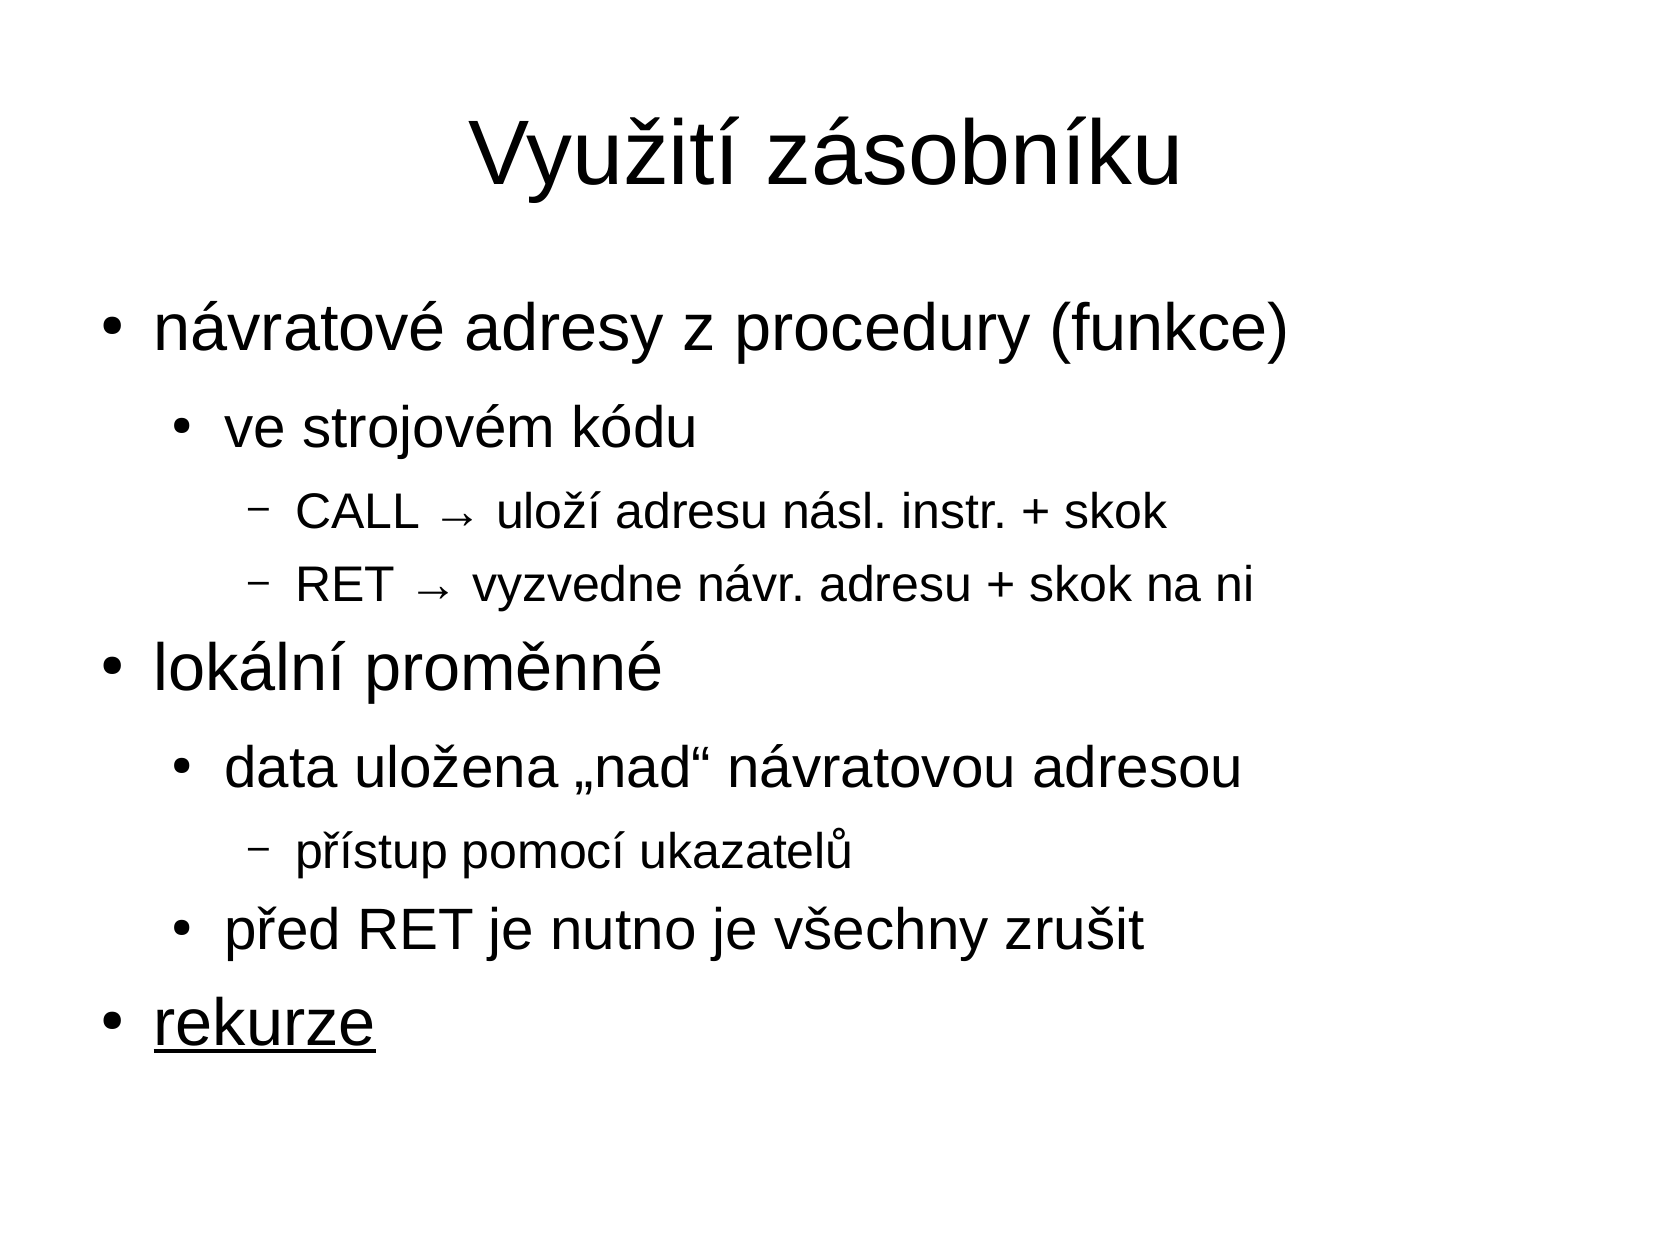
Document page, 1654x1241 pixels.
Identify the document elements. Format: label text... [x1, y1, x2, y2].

title Využití zásobníku [82, 56, 1571, 250]
list návratové adresy z procedury (funkce) ve strojovém kódu CALL → uloží adresu násl. instr. + skok RET → vyzvedne návr. adresu + skok na ni lokální proměnné data uložena „nad“ návratovou adresou přístup pomocí ukazatelů před RET je nutno je všechny zrušit rekurze [82, 290, 1612, 1094]
